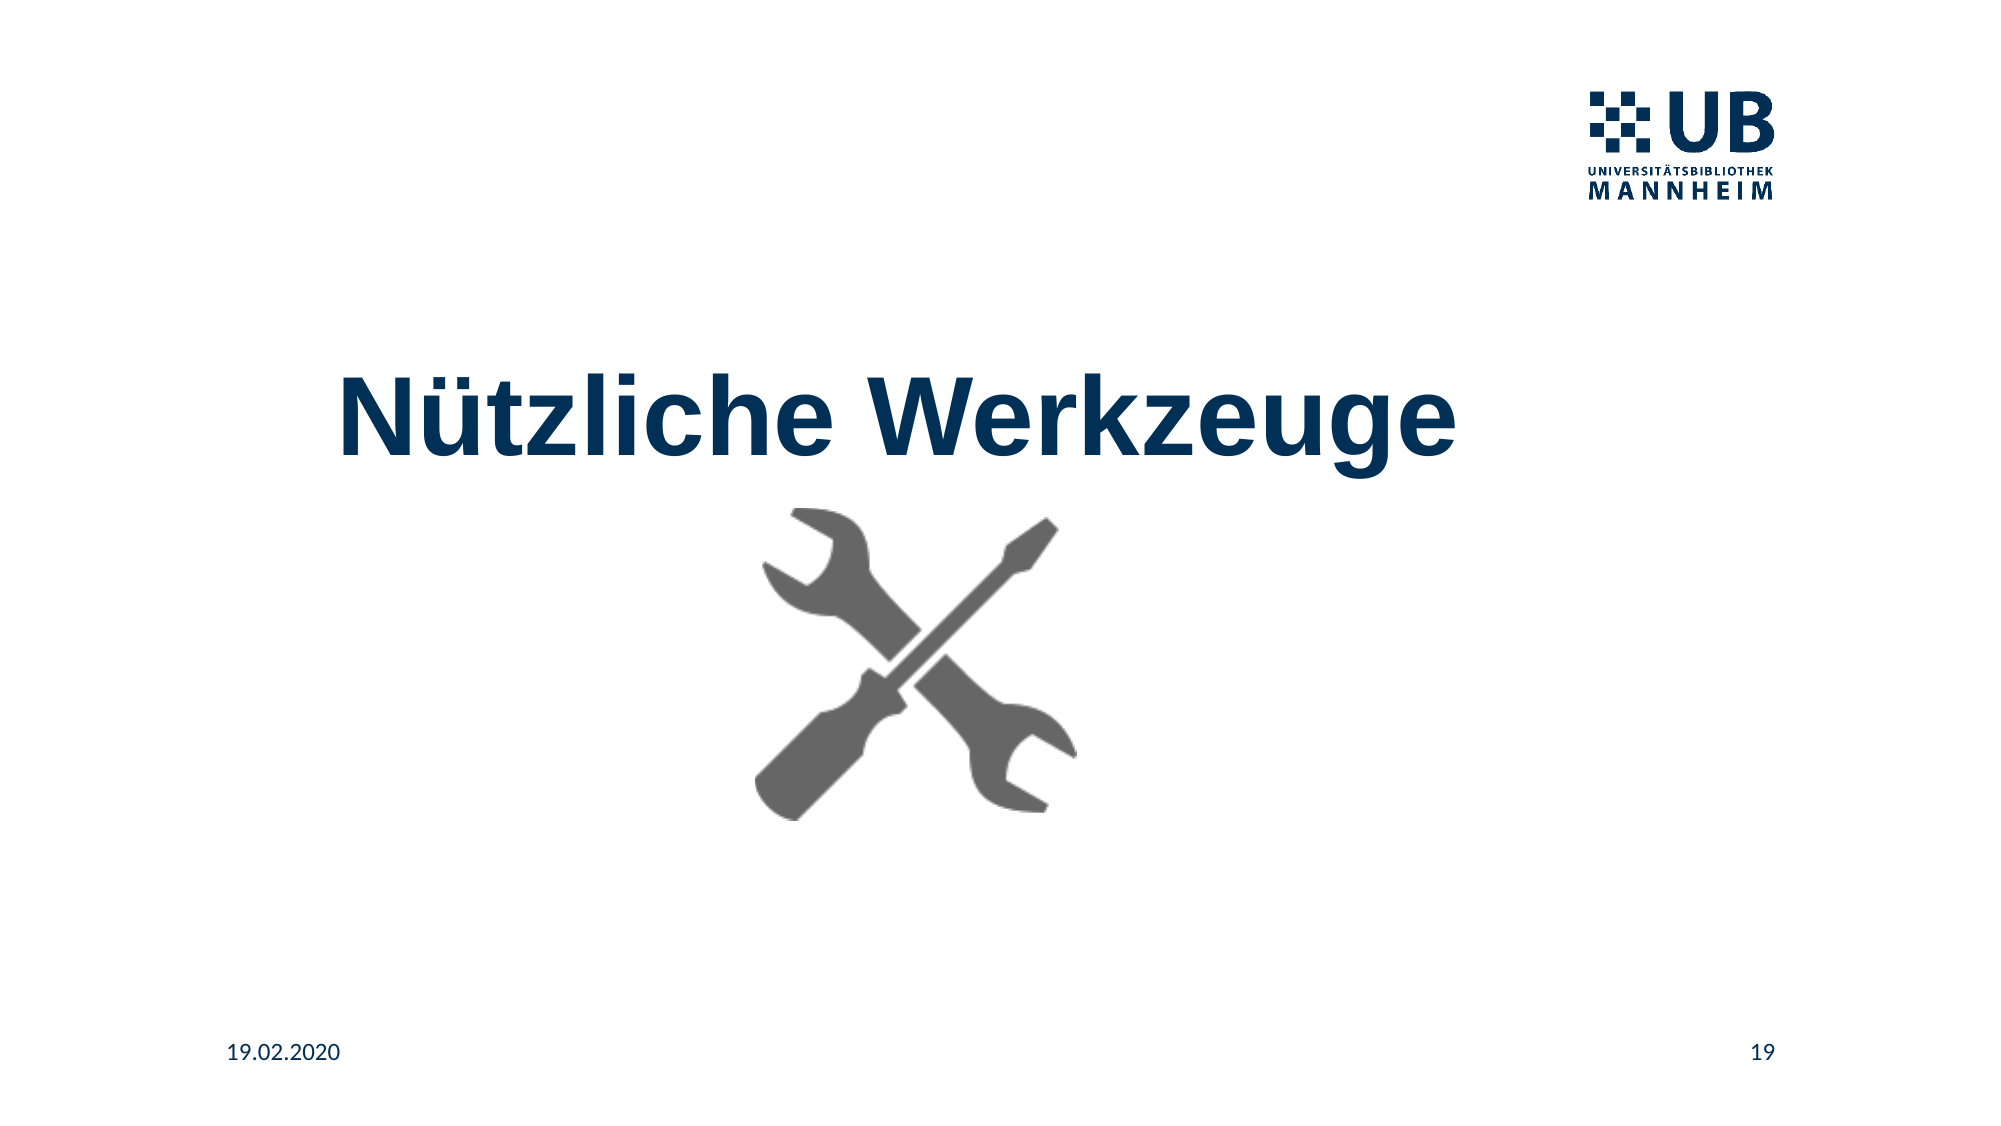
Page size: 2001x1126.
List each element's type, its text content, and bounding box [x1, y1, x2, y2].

slide_number <Foliennummer> [1544, 1035, 1776, 1066]
title Nützliche Werkzeuge [336, 342, 1725, 467]
picture [1582, 85, 1779, 204]
slide_number 19.02.2020 [226, 1035, 693, 1066]
picture [755, 508, 1077, 821]
